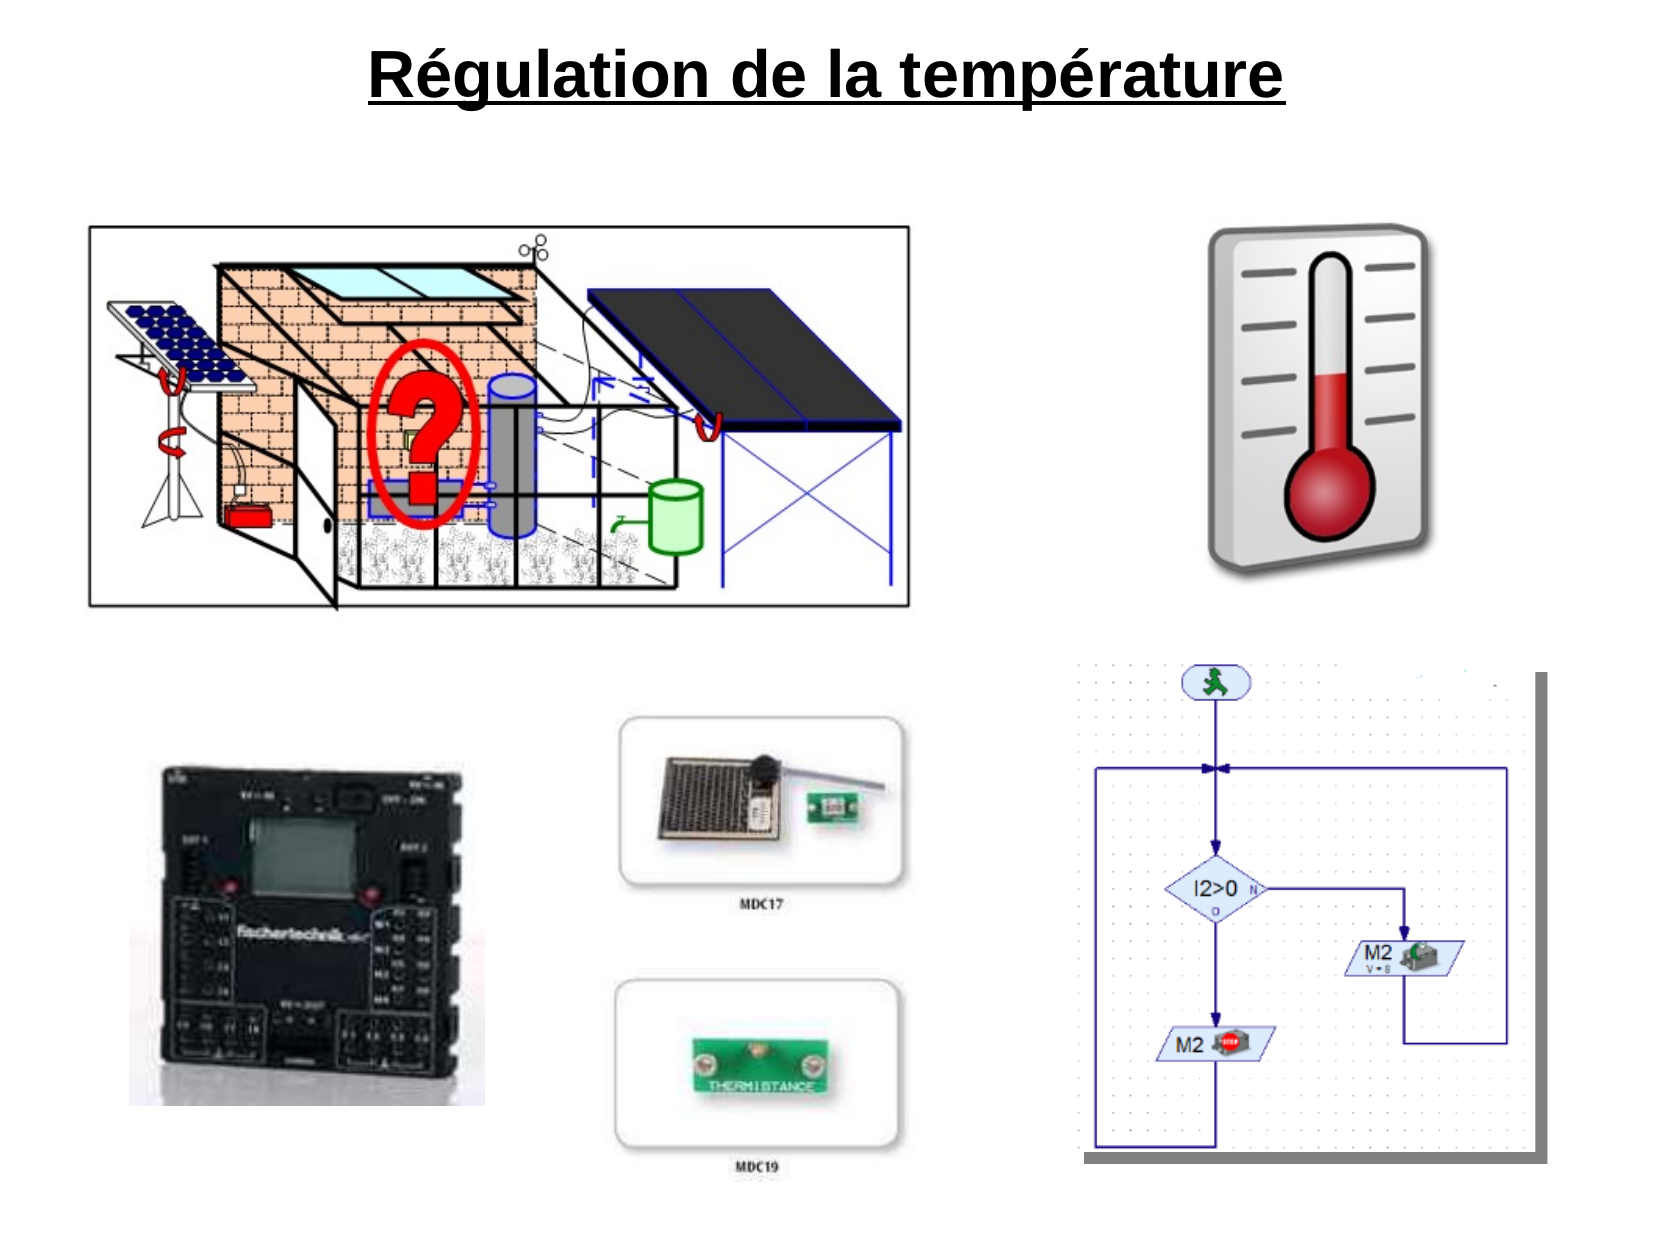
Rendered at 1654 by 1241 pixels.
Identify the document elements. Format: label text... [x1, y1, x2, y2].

picture [602, 967, 916, 1182]
picture [1072, 660, 1536, 1152]
picture [82, 218, 916, 621]
text_box Régulation de la température [0, 29, 1654, 120]
picture [615, 706, 916, 916]
picture [129, 744, 485, 1106]
picture [1122, 206, 1522, 607]
